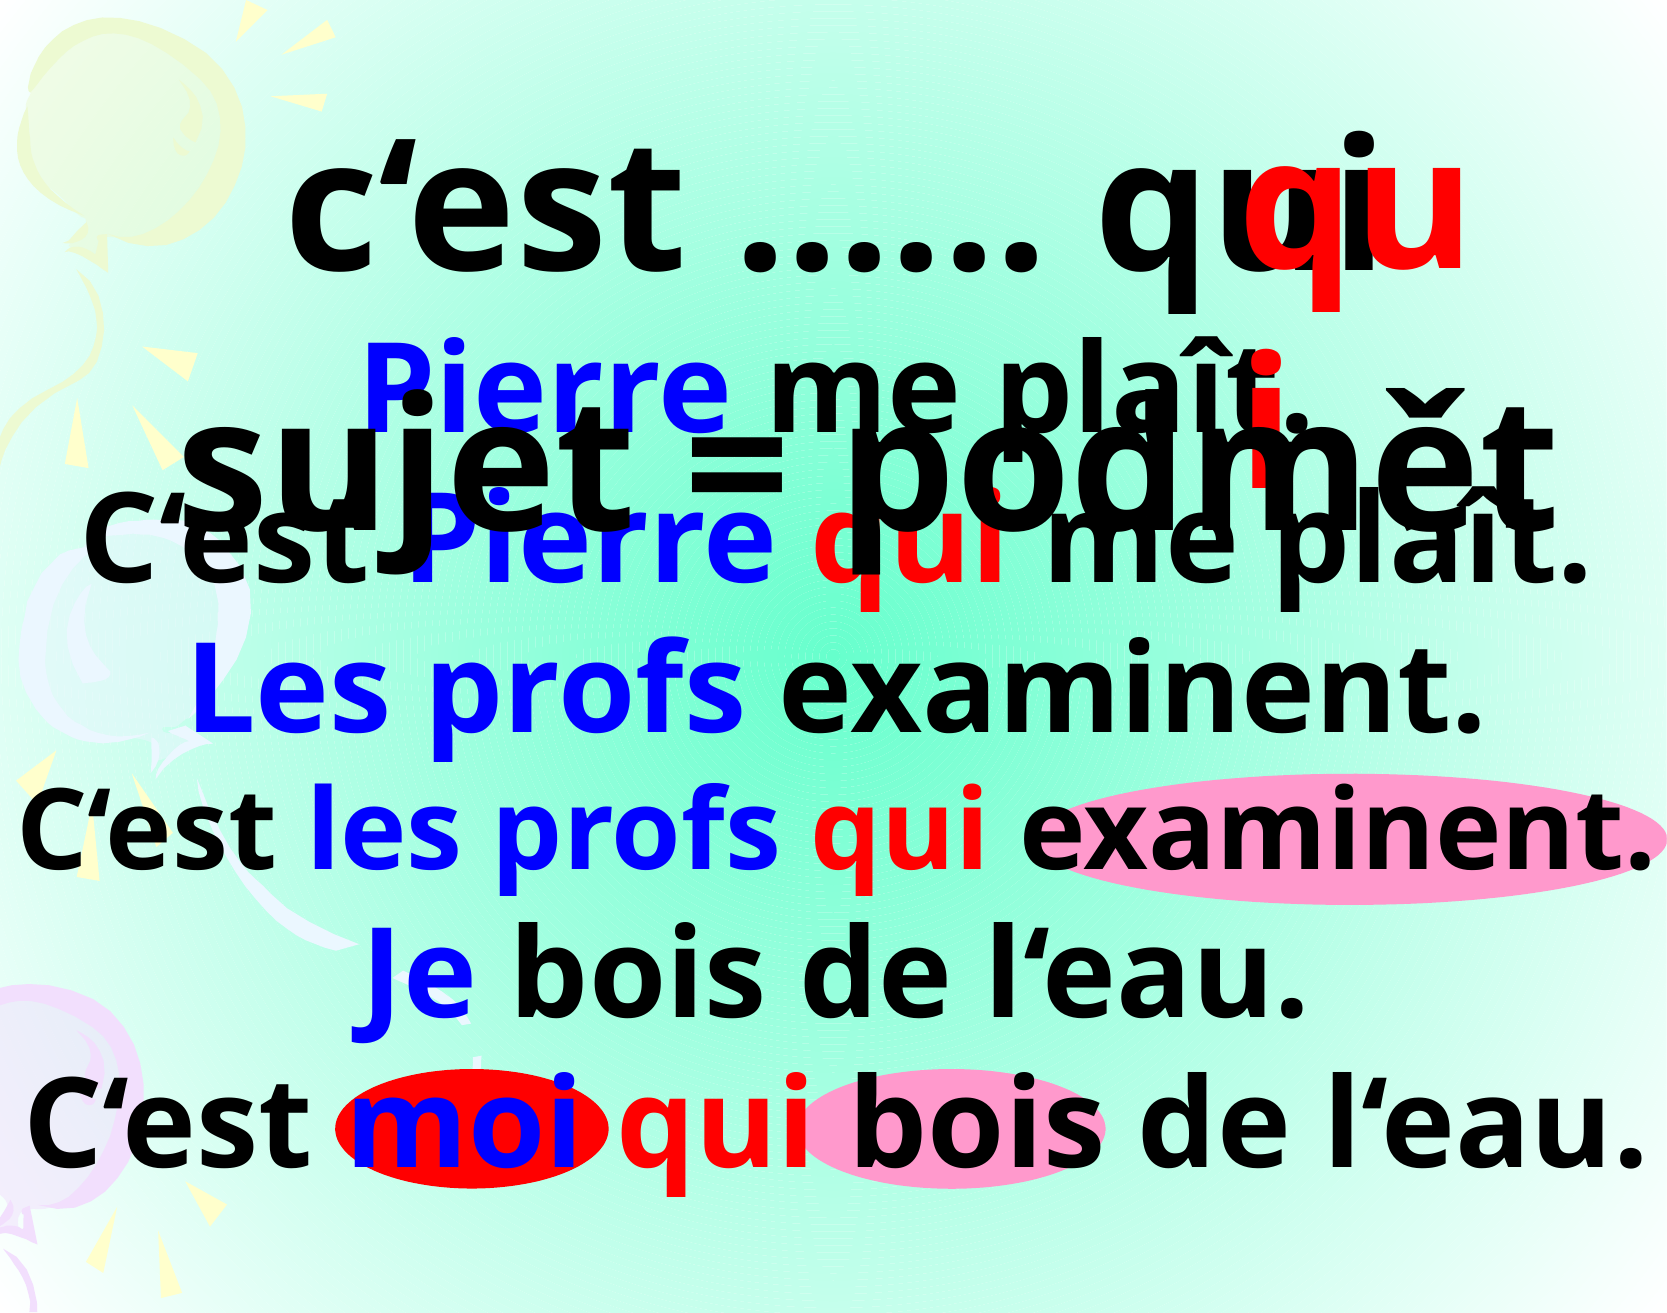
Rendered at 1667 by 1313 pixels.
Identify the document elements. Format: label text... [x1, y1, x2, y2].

text_box c‘est ...... qui Pierre me plaît. C‘est Pierre qui me plaît. Les profs examinent. C‘est les profs qui examinent. Je bois de l‘eau. C‘est moi qui bois de l‘eau. [0, 79, 1667, 1200]
text_box qui [1223, 77, 1525, 313]
text_box sujet = podmět [35, 337, 1667, 576]
